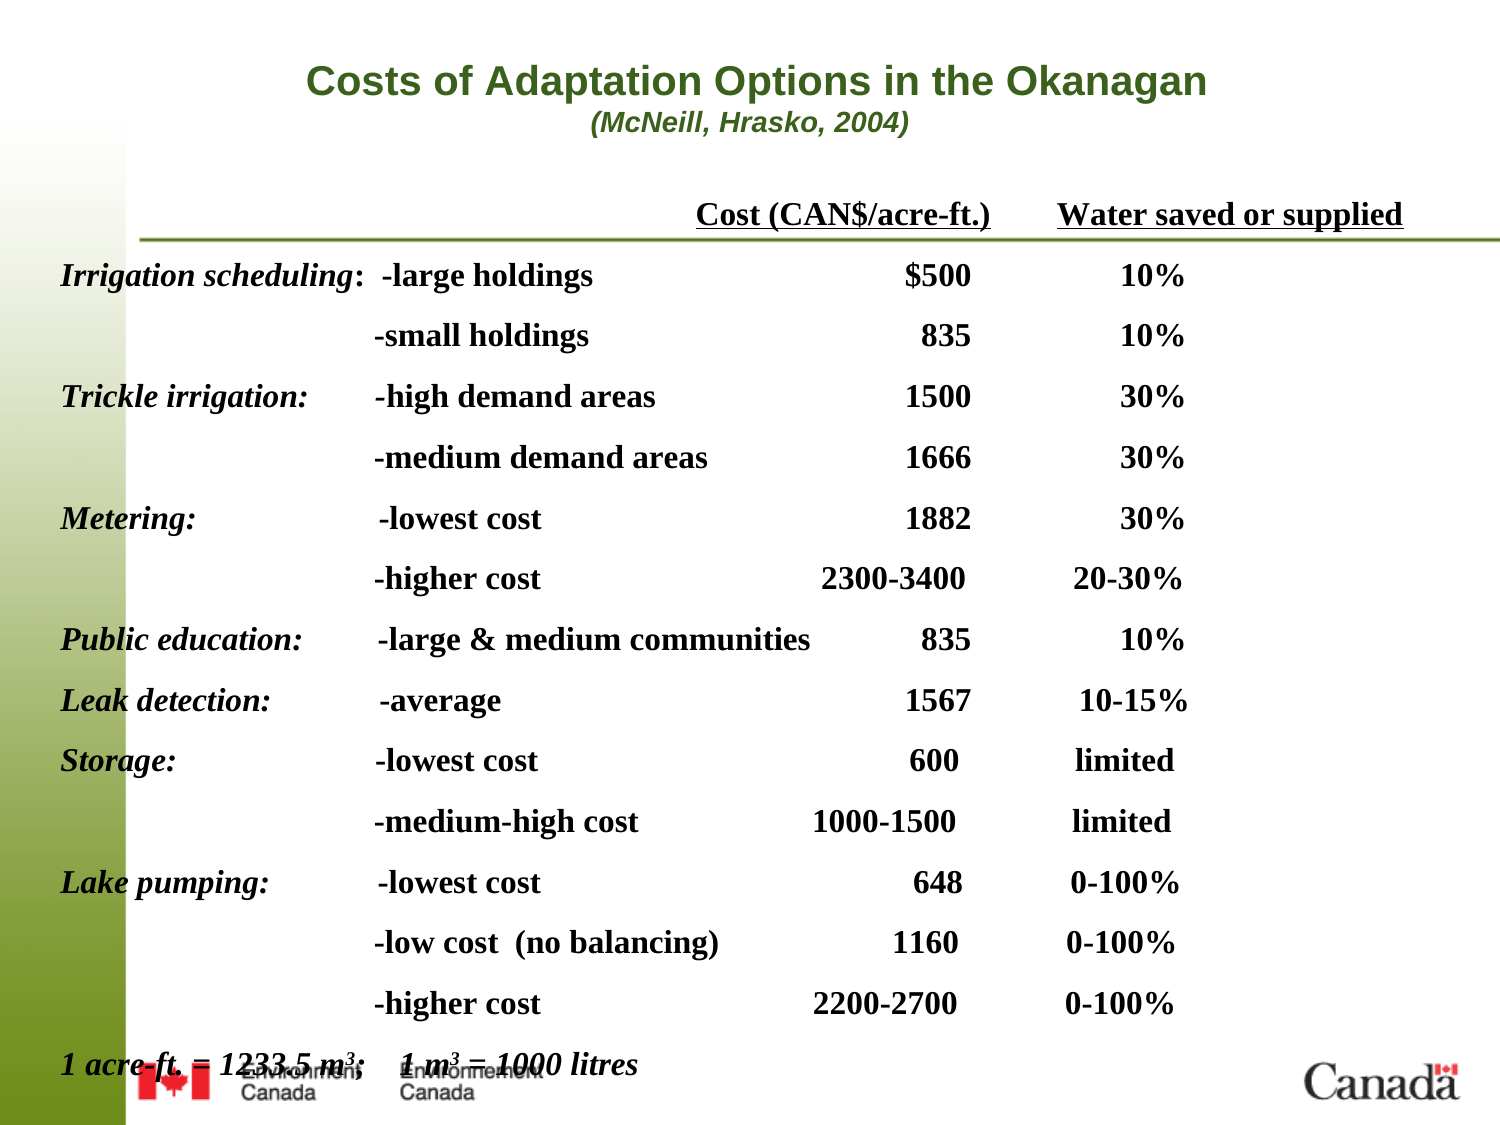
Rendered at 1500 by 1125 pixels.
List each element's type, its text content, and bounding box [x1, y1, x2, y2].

picture [0, 0, 1500, 1125]
text_box Cost (CAN$/acre-ft.) Water saved or supplied Irrigation scheduling: -large holdings $500 10% -small holdings 835 10% Trickle irrigation: -high demand areas 1500 30% -medium demand areas 1666 30% Metering: -lowest cost 1882 30% -higher cost 2300-3400 20-30% Public education: -large & medium communities 835 10% Leak detection: -average 1567 10-15% Storage: -lowest cost 600 limited -medium-high cost 1000-1500 limited Lake pumping: -lowest cost 648 0-100% -low cost (no balancing) 1160 0-100% -higher cost 2200-2700 0-100% 1 acre-ft. = 1233.5 m3; 1 m3 = 1000 litres [45, 184, 1471, 1090]
title Costs of Adaptation Options in the Okanagan (McNeill, Hrasko, 2004) [150, 27, 1351, 161]
